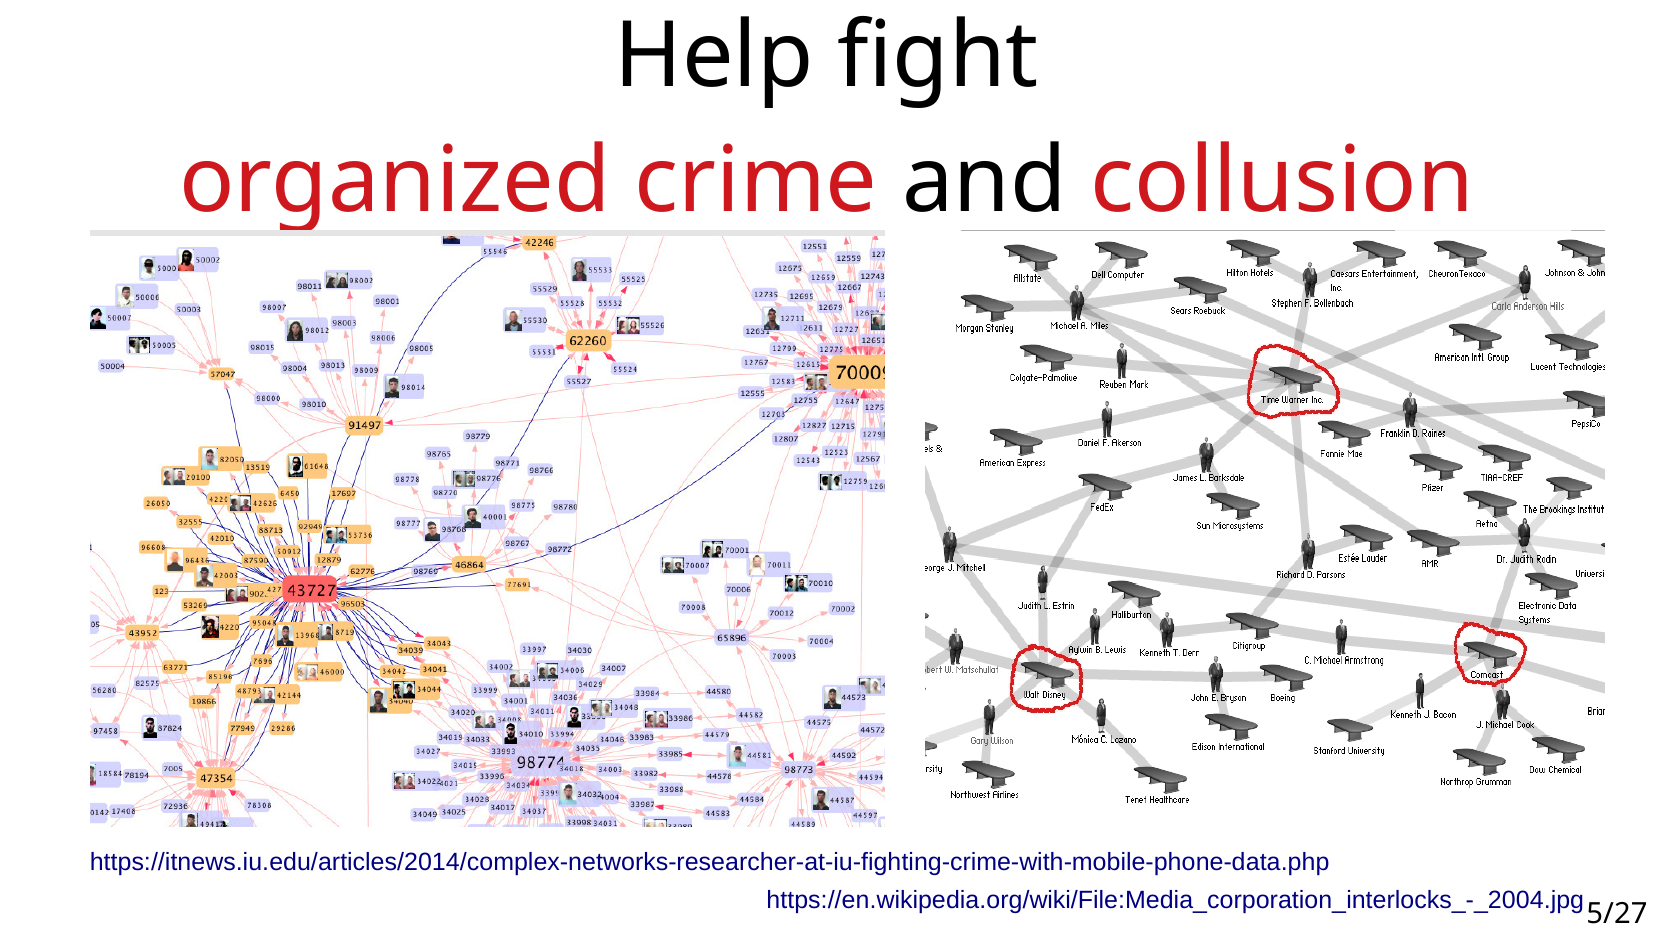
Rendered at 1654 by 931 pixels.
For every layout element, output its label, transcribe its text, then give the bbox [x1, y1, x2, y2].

picture [90, 230, 886, 827]
text_box https://itnews.iu.edu/articles/2014/complex-networks-researcher-at-iu-fighting-crime-with-mobile-phone-data.php [75, 840, 1399, 883]
title Help fight organized crime and collusion [0, 0, 1654, 243]
text_box https://en.wikipedia.org/wiki/File:Media_corporation_interlocks_-_2004.jpg [751, 878, 1606, 929]
picture [925, 230, 1606, 813]
